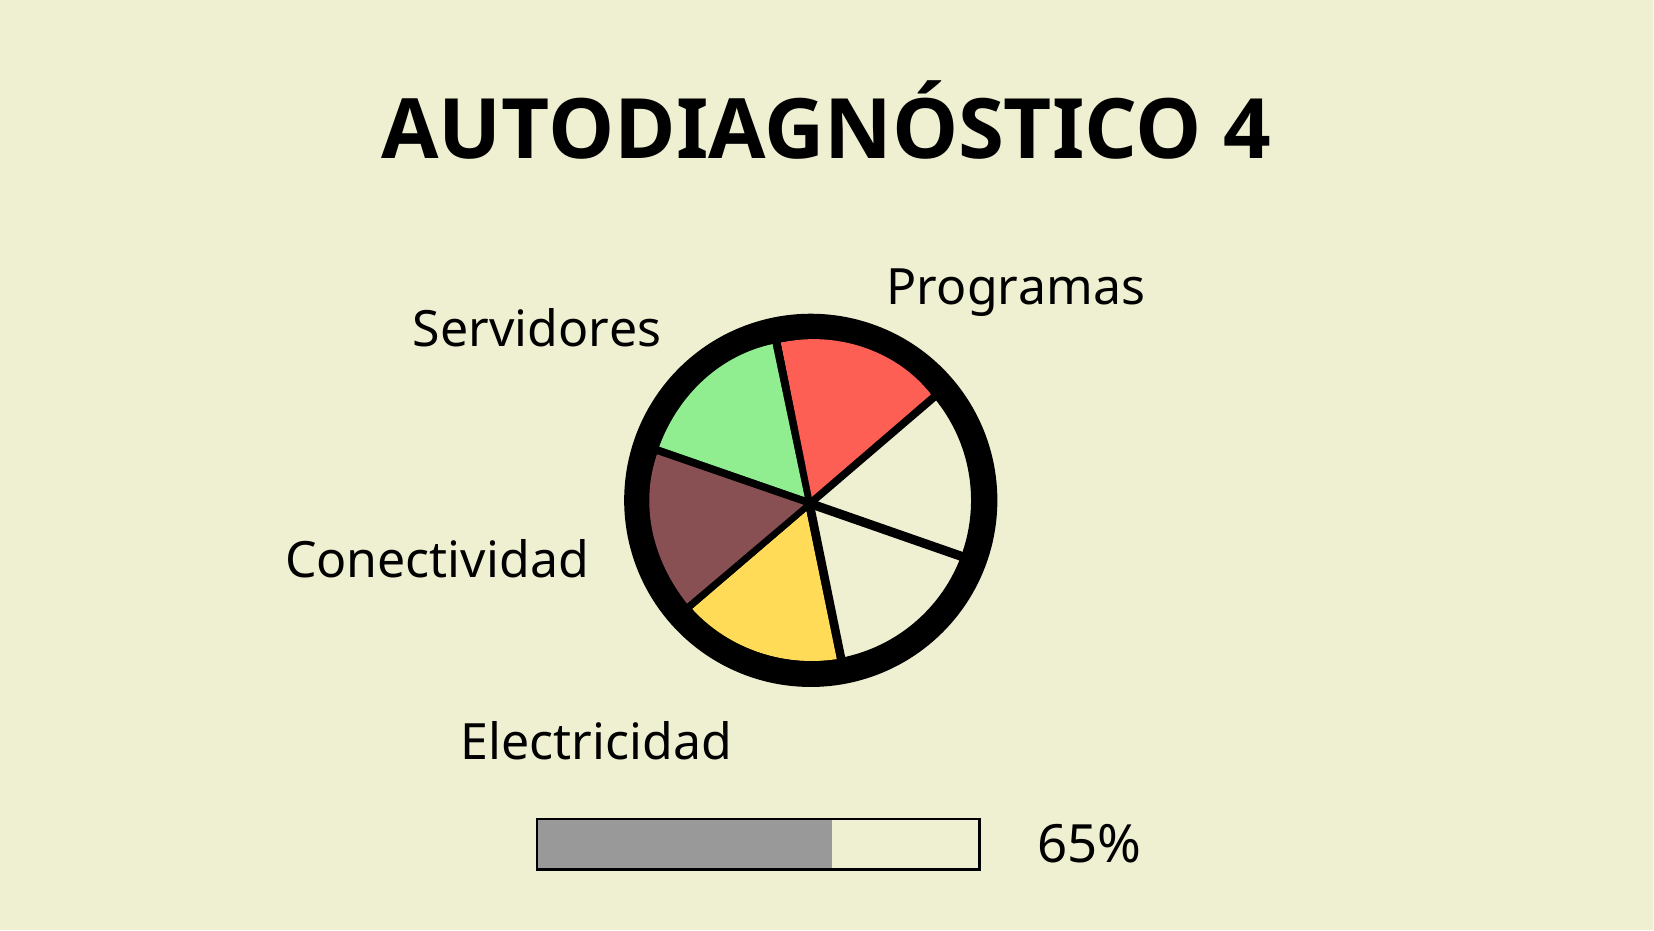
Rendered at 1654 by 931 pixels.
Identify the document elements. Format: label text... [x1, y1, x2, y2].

text_box Servidores [360, 282, 715, 343]
picture [451, 300, 1240, 885]
text_box Conectividad [259, 513, 451, 574]
text_box Programas [838, 241, 1193, 300]
title Autodiagnóstico 4 [82, 48, 1571, 205]
